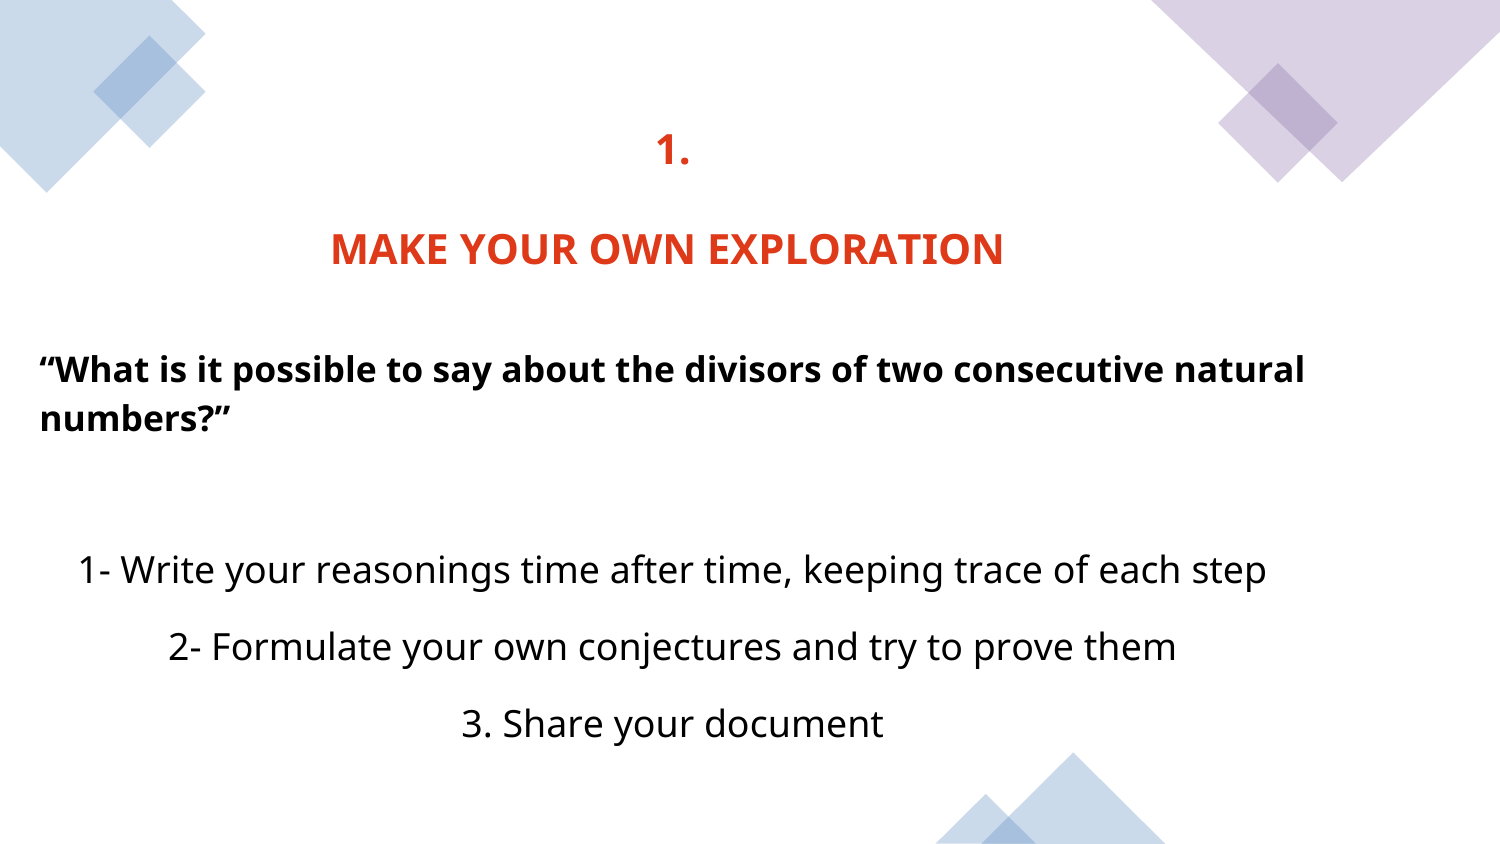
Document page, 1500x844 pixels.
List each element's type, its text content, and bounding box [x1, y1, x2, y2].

text_box [0, 0, 1500, 844]
text_box 1. MAKE YOUR OWN EXPLORATION “What is it possible to say about the divisors of two consecutive natural numbers?” 1- Write your reasonings time after time, keeping trace of each step 2- Formulate your own conjectures and try to prove them 3. Share your document [24, 107, 1500, 711]
text_box [709, 719, 721, 735]
